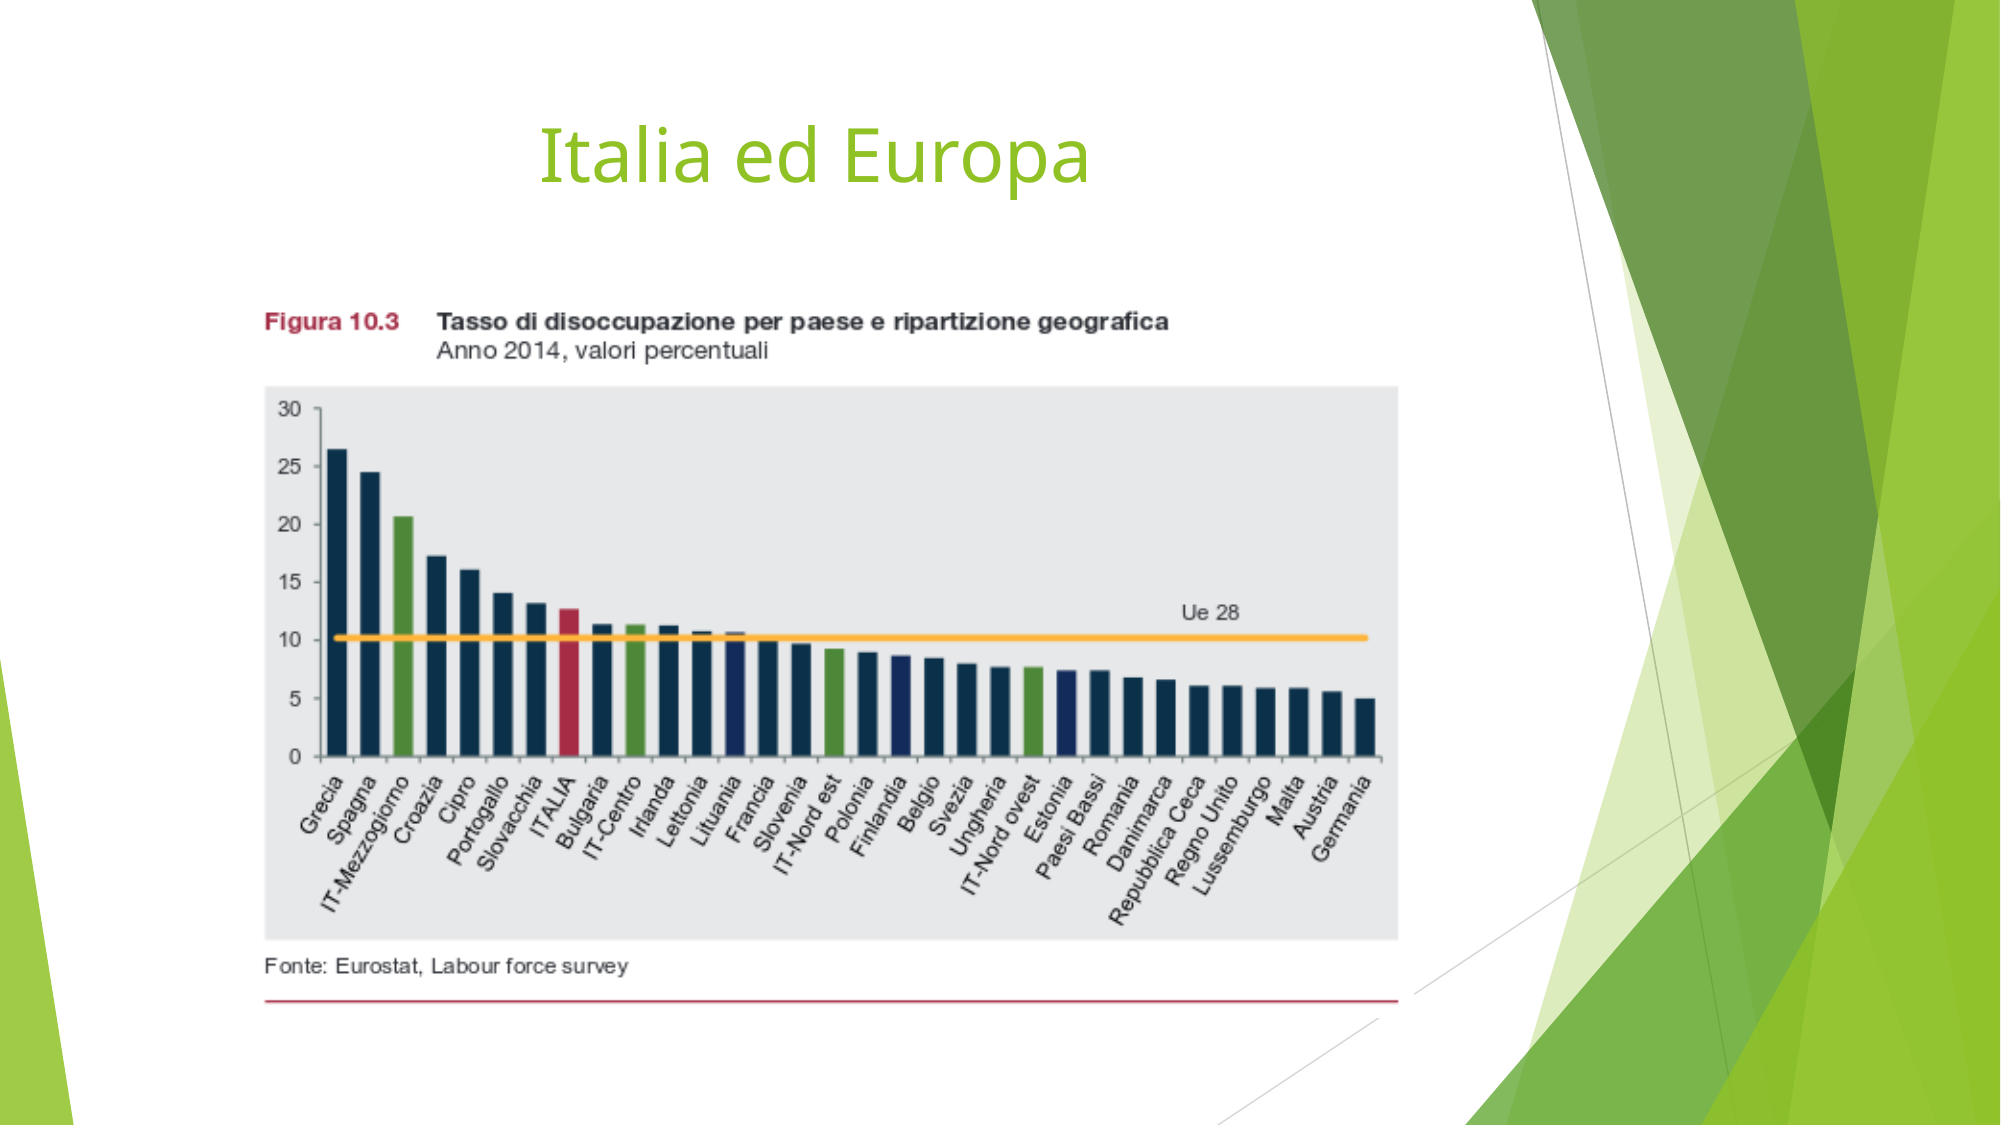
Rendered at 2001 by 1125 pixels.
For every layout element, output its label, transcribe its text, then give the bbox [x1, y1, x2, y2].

title Italia ed Europa [111, 99, 1522, 317]
picture [255, 290, 1414, 1018]
